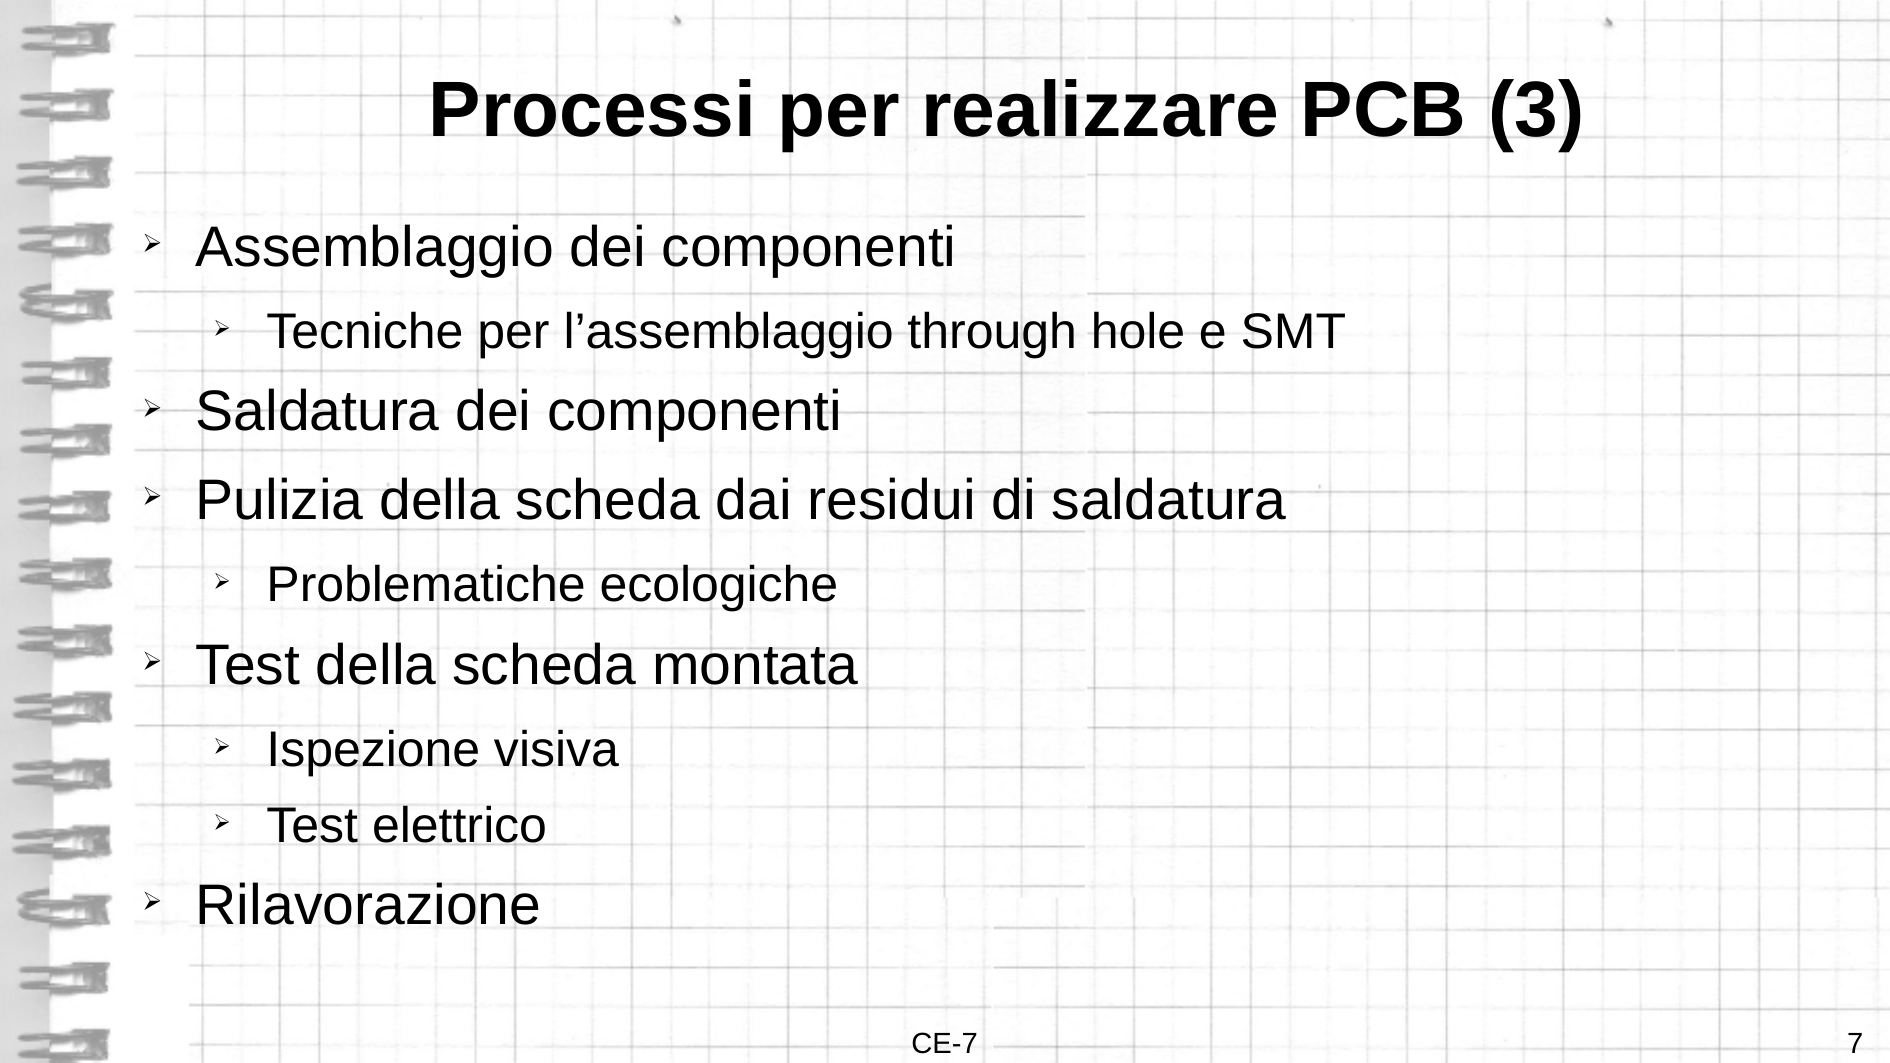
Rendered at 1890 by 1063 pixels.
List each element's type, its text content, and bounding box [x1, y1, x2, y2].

list Assemblaggio dei componenti Tecniche per l’assemblaggio through hole e SMT Saldatura dei componenti Pulizia della scheda dai residui di saldatura Problematiche ecologiche Test della scheda montata Ispezione visiva Test elettrico Rilavorazione [124, 214, 1890, 937]
title Processi per realizzare PCB (3) [124, 20, 1890, 198]
picture [0, 0, 1890, 1063]
